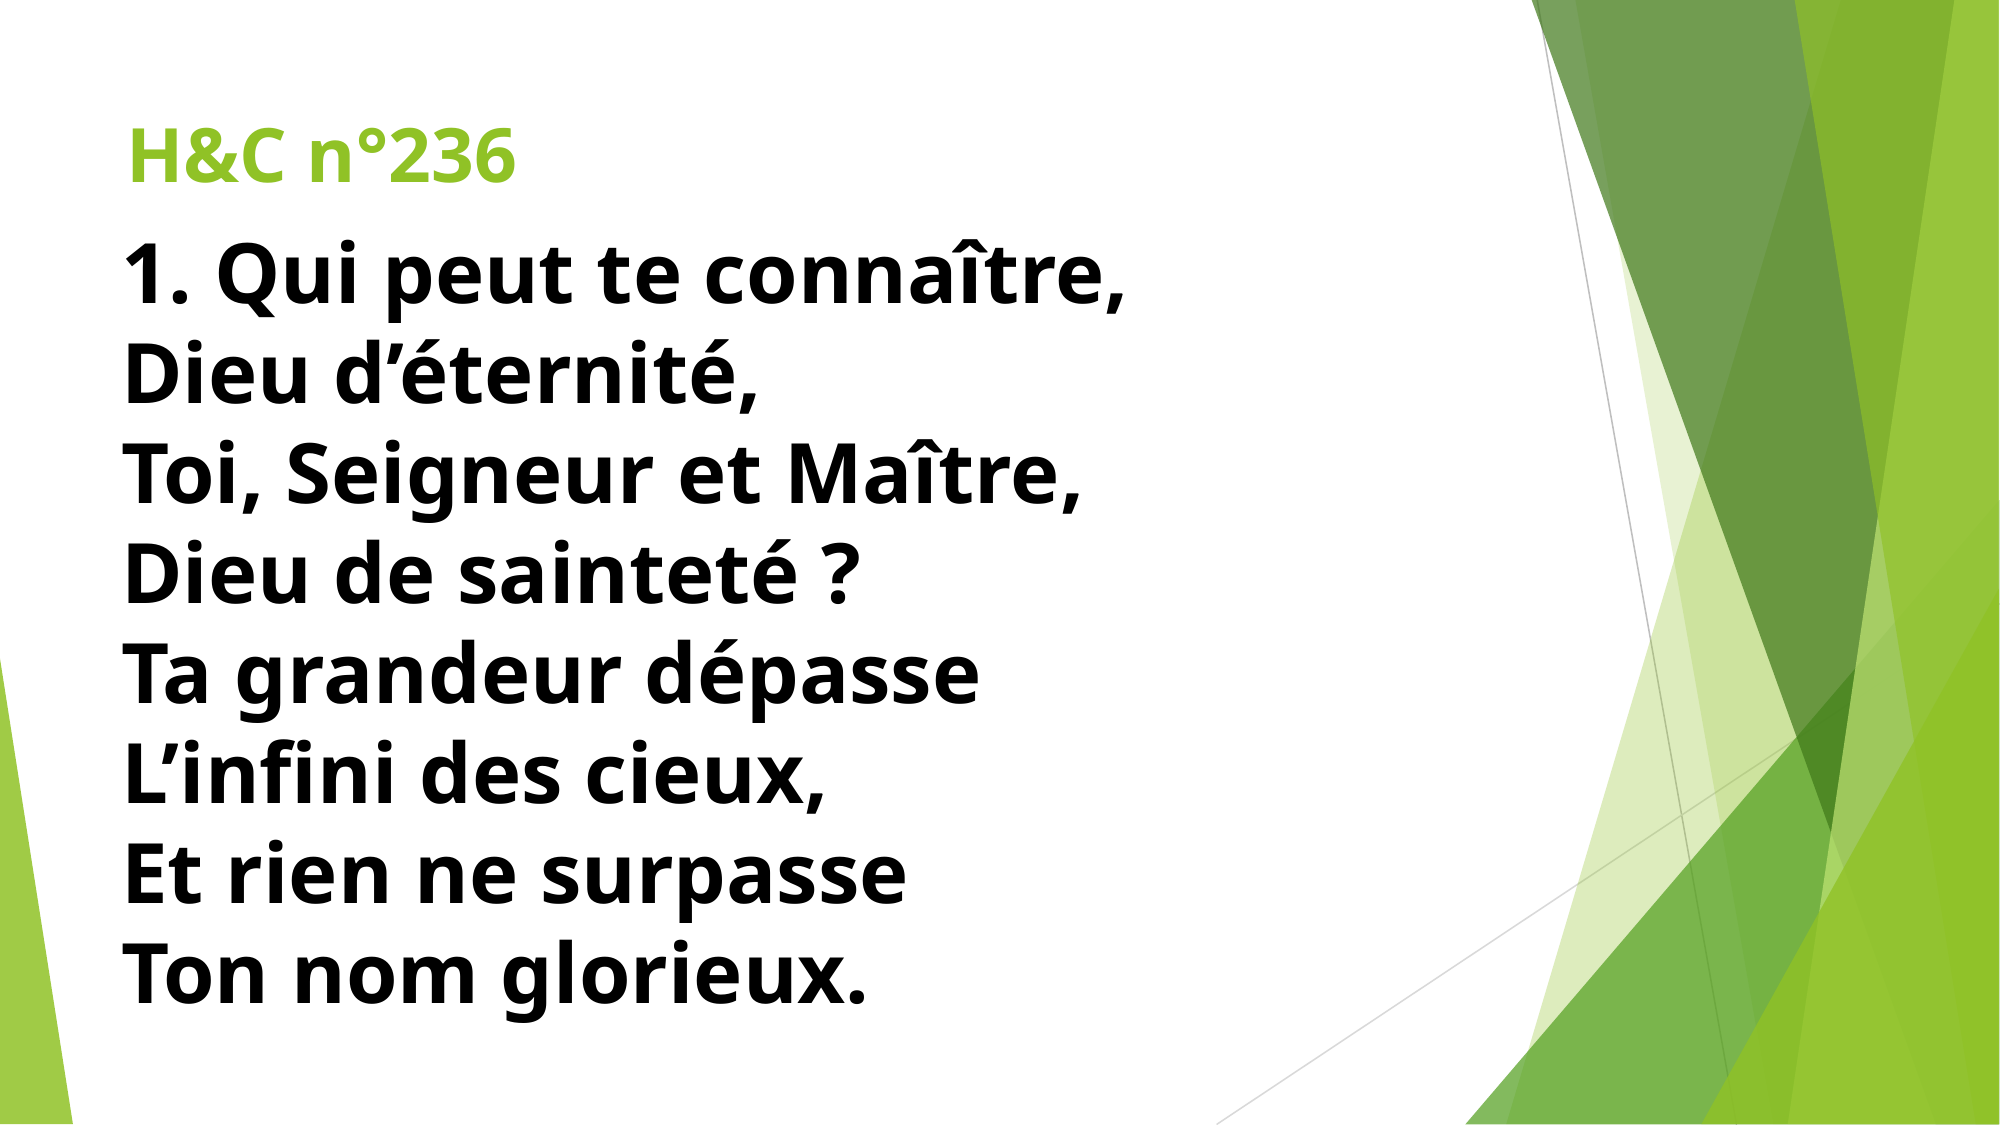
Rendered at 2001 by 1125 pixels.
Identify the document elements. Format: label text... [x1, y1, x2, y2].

text_box 1. Qui peut te connaître, Dieu d’éternité, Toi, Seigneur et Maître, Dieu de sainteté ? Ta grandeur dépasse L’infini des cieux, Et rien ne surpasse Ton nom glorieux. [106, 212, 1961, 1074]
text_box H&C n°236 [111, 99, 1522, 212]
